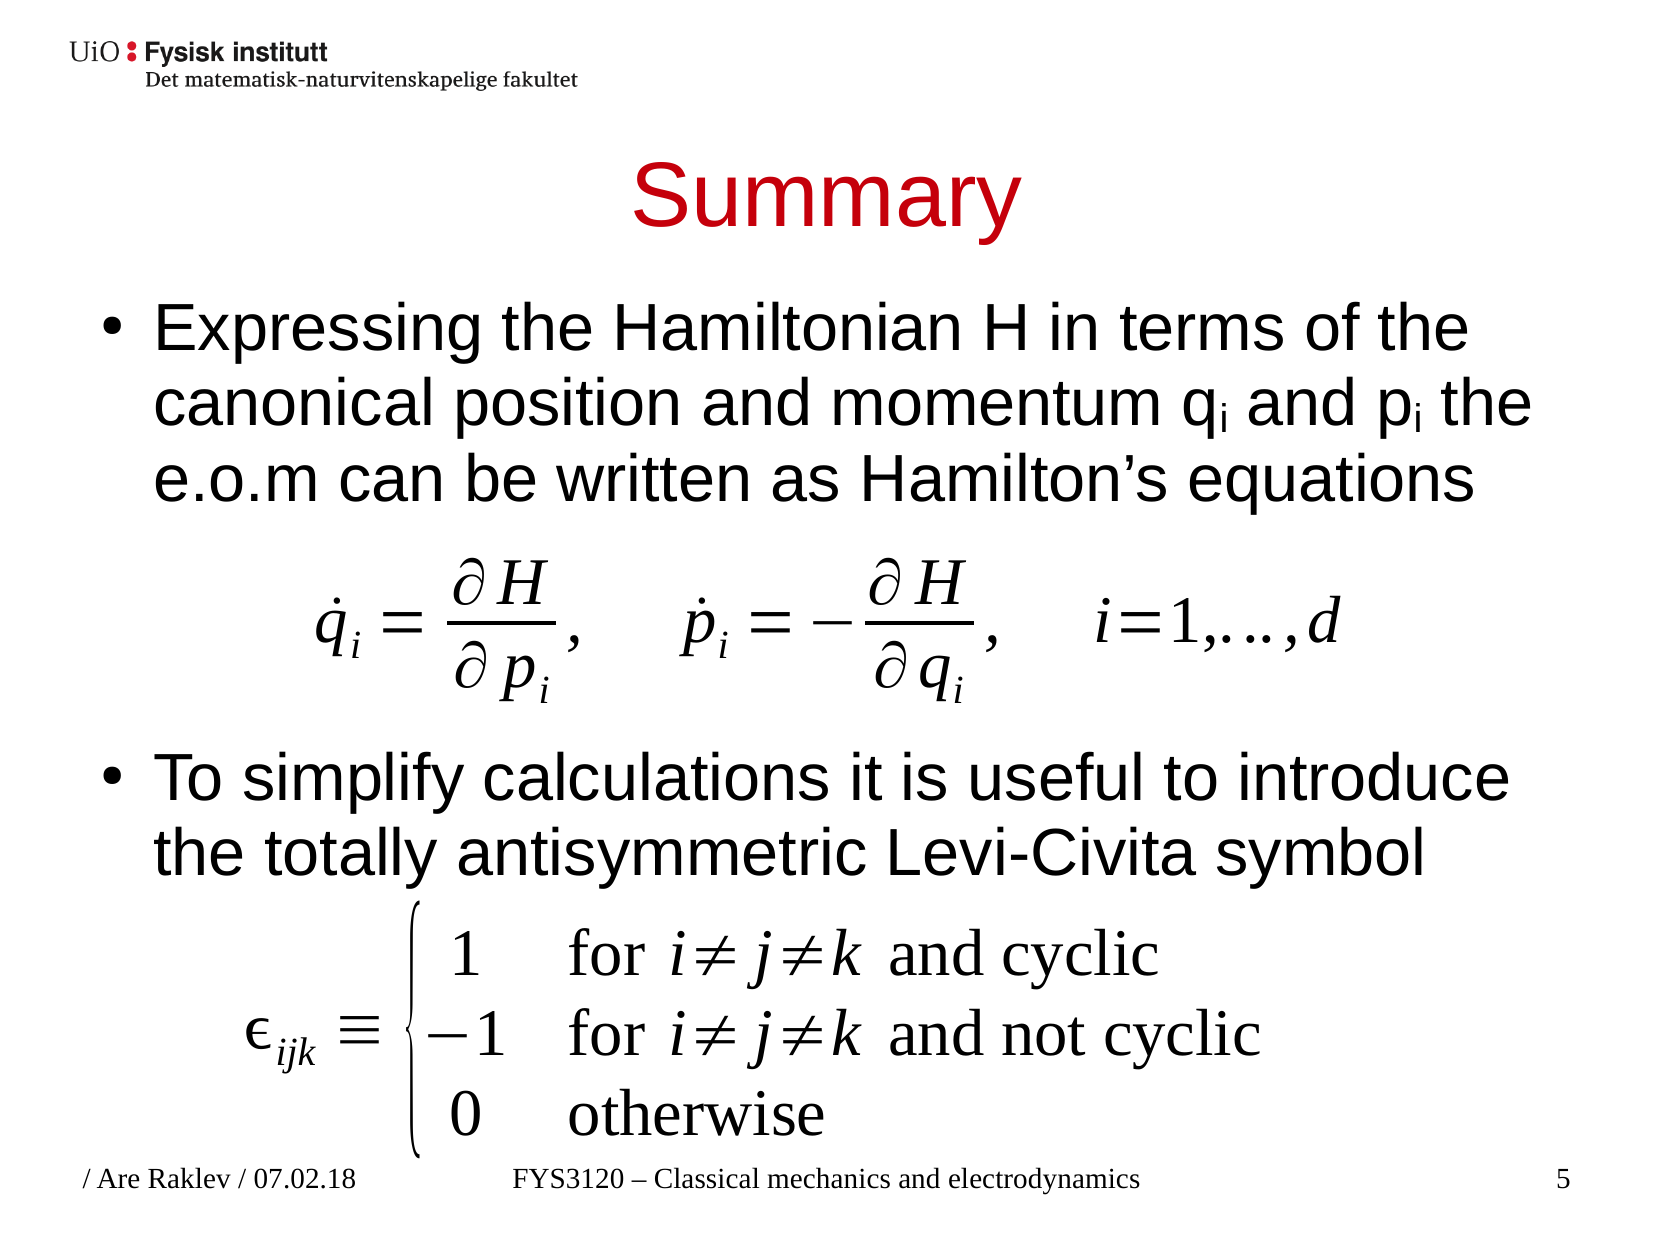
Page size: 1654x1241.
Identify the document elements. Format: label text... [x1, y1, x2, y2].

list Expressing the Hamiltonian H in terms of the canonical position and momentum qi and pi the e.o.m can be written as Hamilton’s equations To simplify calculations it is useful to introduce the totally antisymmetric Levi-Civita symbol [82, 290, 1571, 1147]
chart [307, 544, 1351, 713]
title Summary [82, 90, 1571, 290]
chart [238, 897, 1274, 1162]
picture [68, 37, 581, 93]
